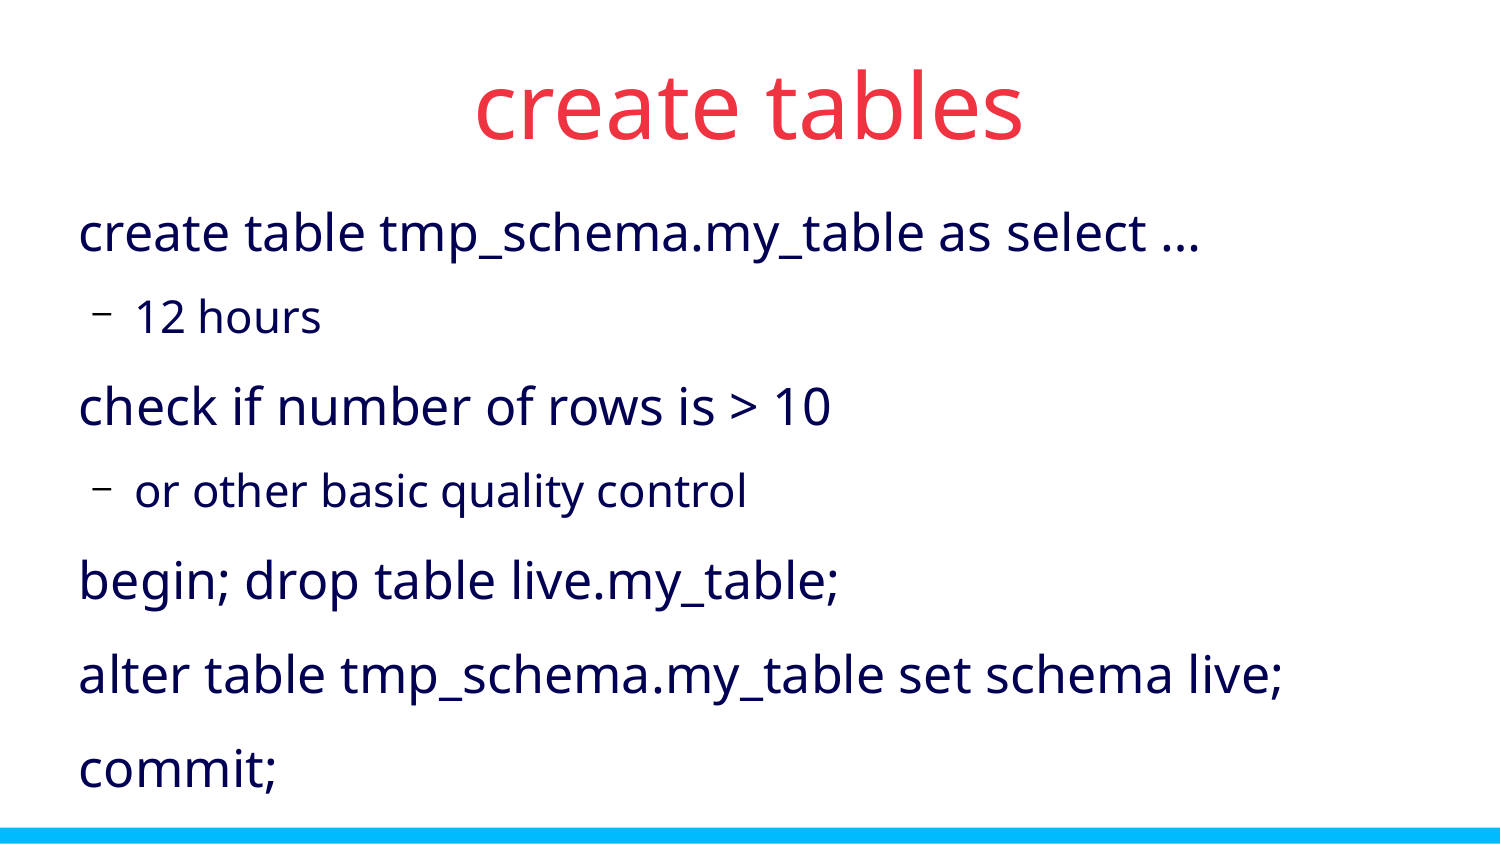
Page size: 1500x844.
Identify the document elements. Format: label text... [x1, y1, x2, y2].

title create tables [75, 33, 1425, 175]
list create table tmp_schema.my_table as select … 12 hours check if number of rows is > 10 or other basic quality control begin; drop table live.my_table; alter table tmp_schema.my_table set schema live; commit; [23, 195, 1477, 804]
